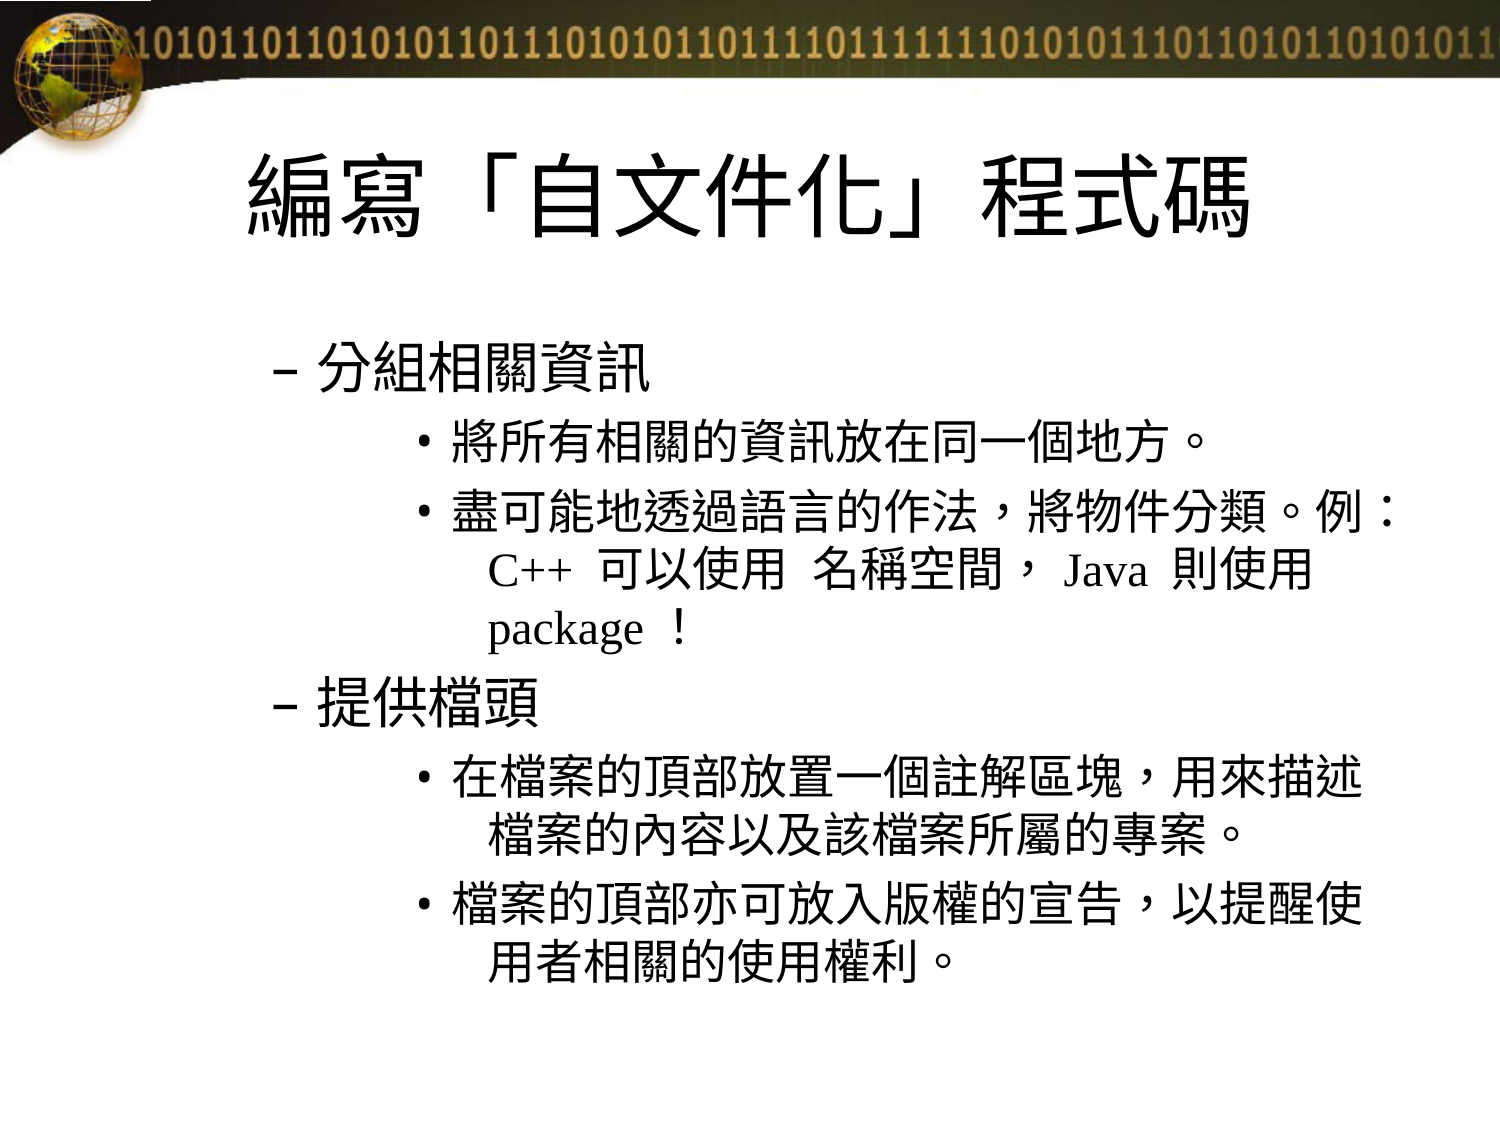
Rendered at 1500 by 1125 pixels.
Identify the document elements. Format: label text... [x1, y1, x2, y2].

list 分組相關資訊 將所有相關的資訊放在同一個地方。 盡可能地透過語言的作法，將物件分類。例：C++ 可以使用 名稱空間，Java 則使用 package！ 提供檔頭 在檔案的頂部放置一個註解區塊，用來描述檔案的內容以及該檔案所屬的專案。 檔案的頂部亦可放入版權的宣告，以提醒使用者相關的使用權利。 [112, 324, 1388, 1000]
title 編寫「自文件化」程式碼 [112, 99, 1388, 288]
